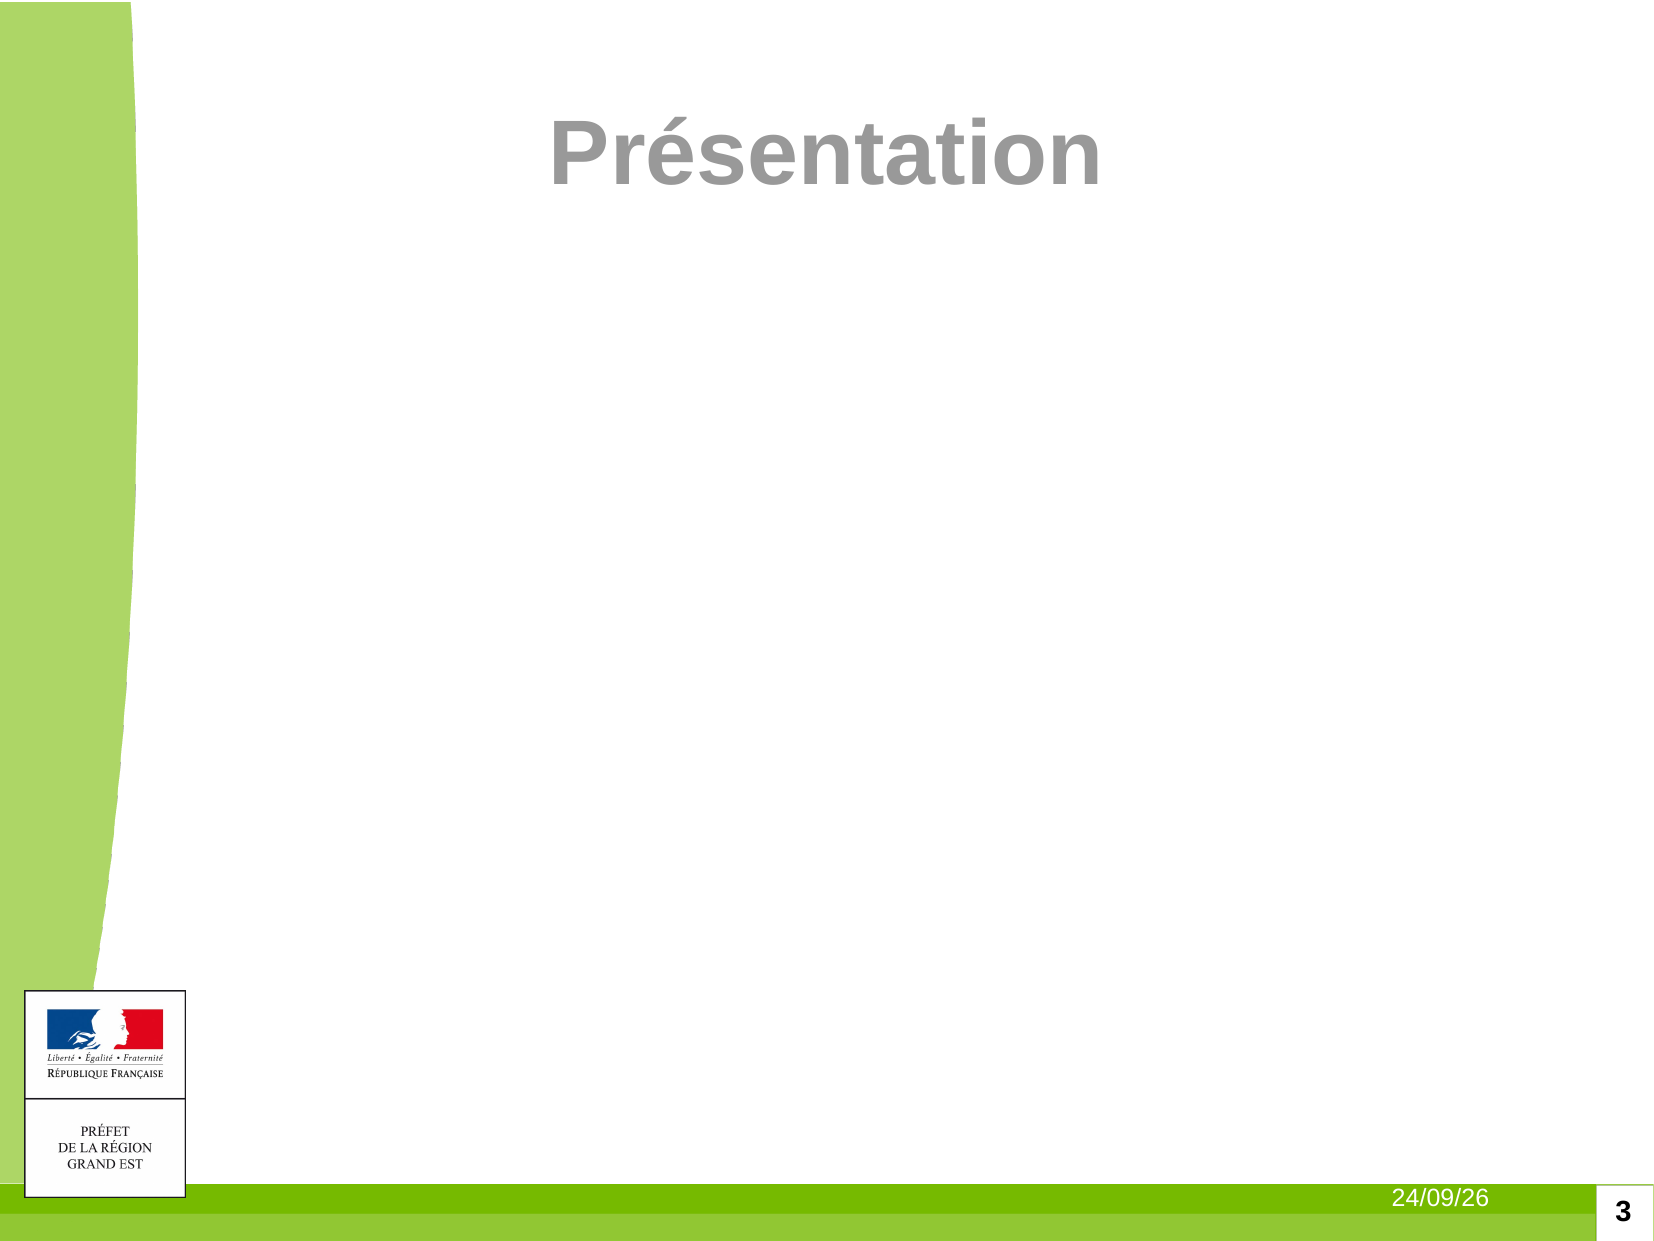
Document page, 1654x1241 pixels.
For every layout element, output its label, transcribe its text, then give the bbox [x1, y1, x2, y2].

title Présentation [82, 49, 1571, 257]
picture [0, 2, 1654, 1241]
